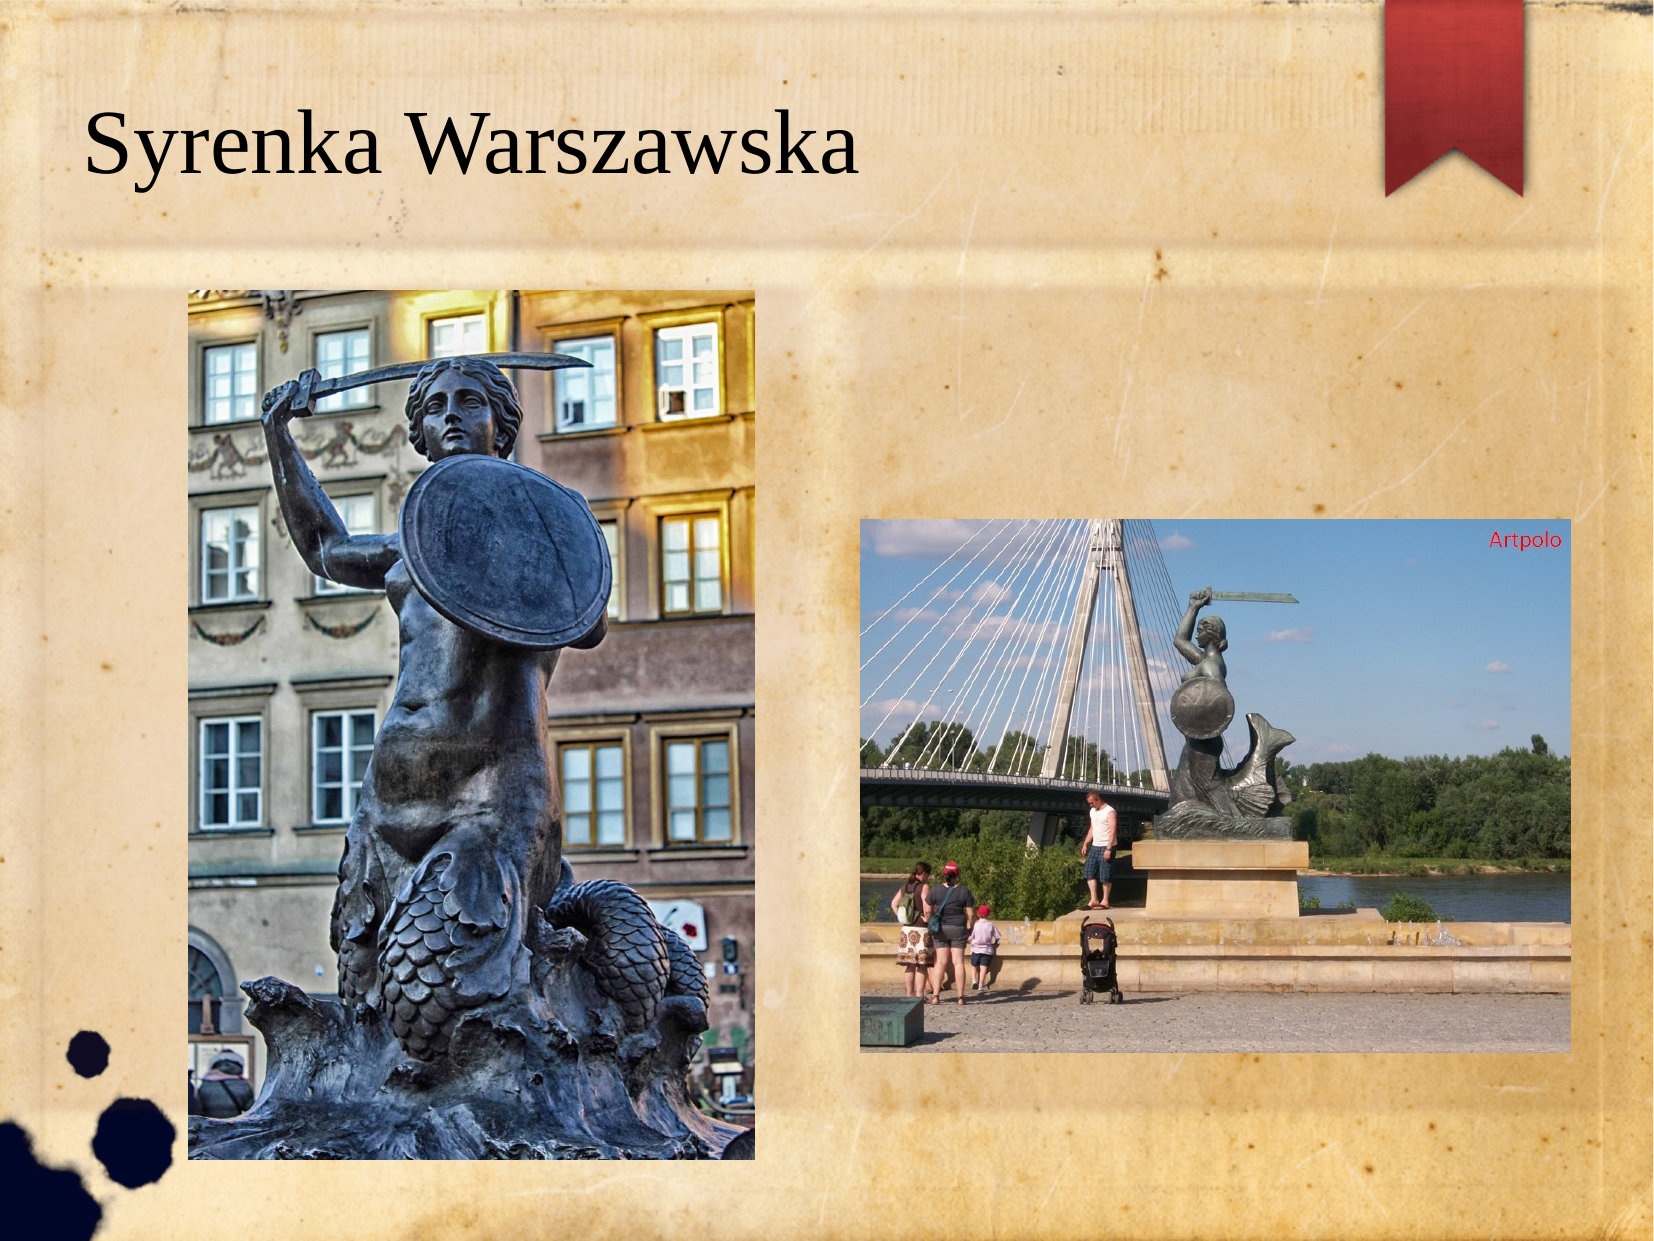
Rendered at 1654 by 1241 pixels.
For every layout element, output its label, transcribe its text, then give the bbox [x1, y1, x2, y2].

picture [0, 0, 1654, 1241]
title Syrenka Warszawska [82, 49, 1347, 237]
